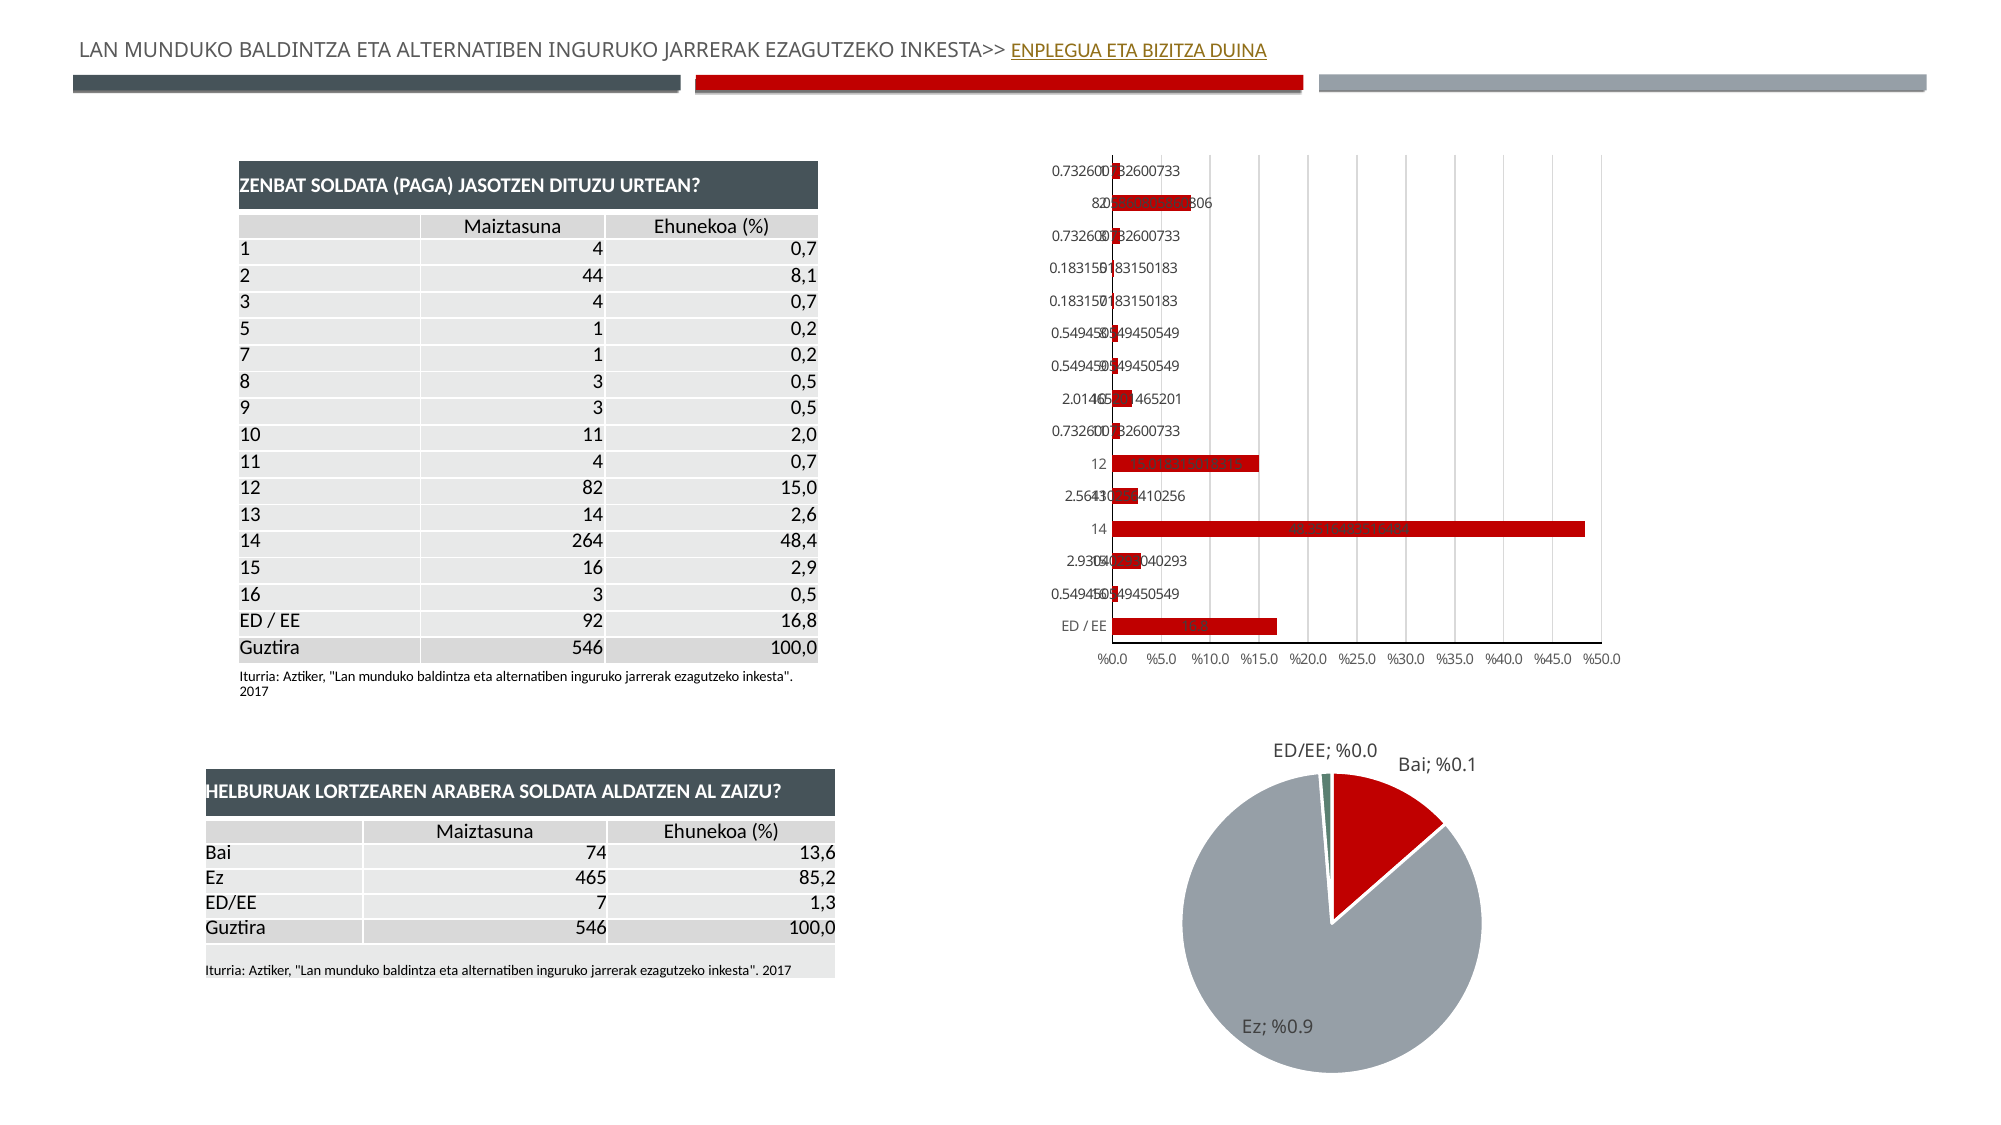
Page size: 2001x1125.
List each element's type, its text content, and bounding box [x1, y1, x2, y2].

table_cell 465 [364, 870, 606, 893]
table_cell 100,0 [606, 638, 818, 663]
table_cell 74 [364, 845, 606, 868]
table_cell 1 [421, 319, 604, 344]
table_cell Maiztasuna [364, 821, 606, 843]
table_cell 264 [421, 532, 604, 557]
table_cell 2,0 [606, 426, 818, 450]
table_cell Iturria: Aztiker, "Lan munduko baldintza eta alternatiben inguruko jarrerak ezagutzeko inkesta". 2017 [206, 945, 835, 978]
table_cell 0,5 [606, 372, 818, 397]
table_cell 4 [421, 293, 604, 317]
table_cell 1 [421, 346, 604, 371]
table_cell Maiztasuna [421, 215, 604, 238]
table_cell 3 [421, 399, 604, 424]
table_cell 3 [421, 585, 604, 610]
table_cell 11 [239, 452, 420, 477]
table_cell 1,3 [608, 895, 835, 918]
table_cell 2,9 [606, 558, 818, 583]
table_cell 13,6 [608, 845, 835, 868]
table_cell Guztira [206, 920, 362, 943]
table_cell 0,7 [606, 452, 818, 477]
table_cell 8,1 [606, 266, 818, 291]
table_cell 15,0 [606, 479, 818, 504]
table_cell 2,6 [606, 505, 818, 530]
table_cell 44 [421, 266, 604, 291]
table_cell 11 [421, 426, 604, 450]
table_cell 4 [421, 452, 604, 477]
table_cell 0,7 [606, 240, 818, 264]
table_cell 9 [239, 399, 420, 424]
table_cell 0,5 [606, 399, 818, 424]
table_cell 85,2 [828, 870, 835, 883]
table_cell 0,7 [606, 293, 818, 317]
table_cell 13 [239, 505, 420, 530]
table_cell 0,2 [606, 346, 818, 371]
chart [943, 734, 1712, 1125]
table_cell 14 [239, 532, 420, 557]
text_box LAN MUNDUKO BALDINTZA ETA ALTERNATIBEN INGURUKO JARRERAK EZAGUTZEKO INKESTA>> ENPLEGUA ETA BIZITZA DUINA [64, 29, 1926, 69]
chart [1049, 143, 1633, 680]
table_cell ED/EE [206, 895, 362, 918]
table_cell 8 [239, 372, 420, 397]
table_cell 15 [239, 558, 420, 583]
table_cell 5 [239, 319, 420, 344]
table_cell [239, 215, 420, 238]
table_header HELBURUAK LORTZEAREN ARABERA SOLDATA ALDATZEN AL ZAIZU? [206, 769, 835, 816]
table_cell Iturria: Aztiker, "Lan munduko baldintza eta alternatiben inguruko jarrerak ezagutzeko inkesta". 2017 [239, 665, 818, 700]
table_cell 7 [239, 346, 420, 371]
table_cell [206, 821, 362, 843]
table_cell 14 [421, 505, 604, 530]
table_cell 12 [239, 479, 420, 504]
table_cell Bai [206, 845, 362, 868]
table_cell Guztira [239, 638, 420, 663]
table_cell 48,4 [606, 532, 818, 557]
table_cell 16 [421, 558, 604, 583]
table_cell 100,0 [608, 920, 835, 943]
table_cell 4 [421, 240, 604, 264]
table_cell 546 [421, 638, 604, 663]
table_cell 2 [239, 266, 420, 291]
table_cell Ez [206, 870, 362, 893]
table_cell Ehunekoa (%) [606, 215, 818, 238]
table_cell 7 [364, 895, 606, 918]
table_cell 82 [421, 479, 604, 504]
table_cell 546 [364, 920, 606, 943]
table_cell 10 [239, 426, 420, 450]
table_cell 3 [239, 293, 420, 317]
table_cell 3 [421, 372, 604, 397]
table_cell 85,2 [608, 870, 835, 893]
table_cell 0,5 [606, 585, 818, 610]
table_cell 1 [239, 240, 420, 264]
table_cell ED / EE [239, 612, 420, 636]
table_cell 92 [421, 612, 604, 636]
table_cell 16 [239, 585, 420, 610]
table_cell Ehunekoa (%) [608, 821, 835, 843]
table_cell 16,8 [606, 612, 818, 636]
table_cell 0,2 [606, 319, 818, 344]
table_header ZENBAT SOLDATA (PAGA) JASOTZEN DITUZU URTEAN? [239, 161, 818, 209]
